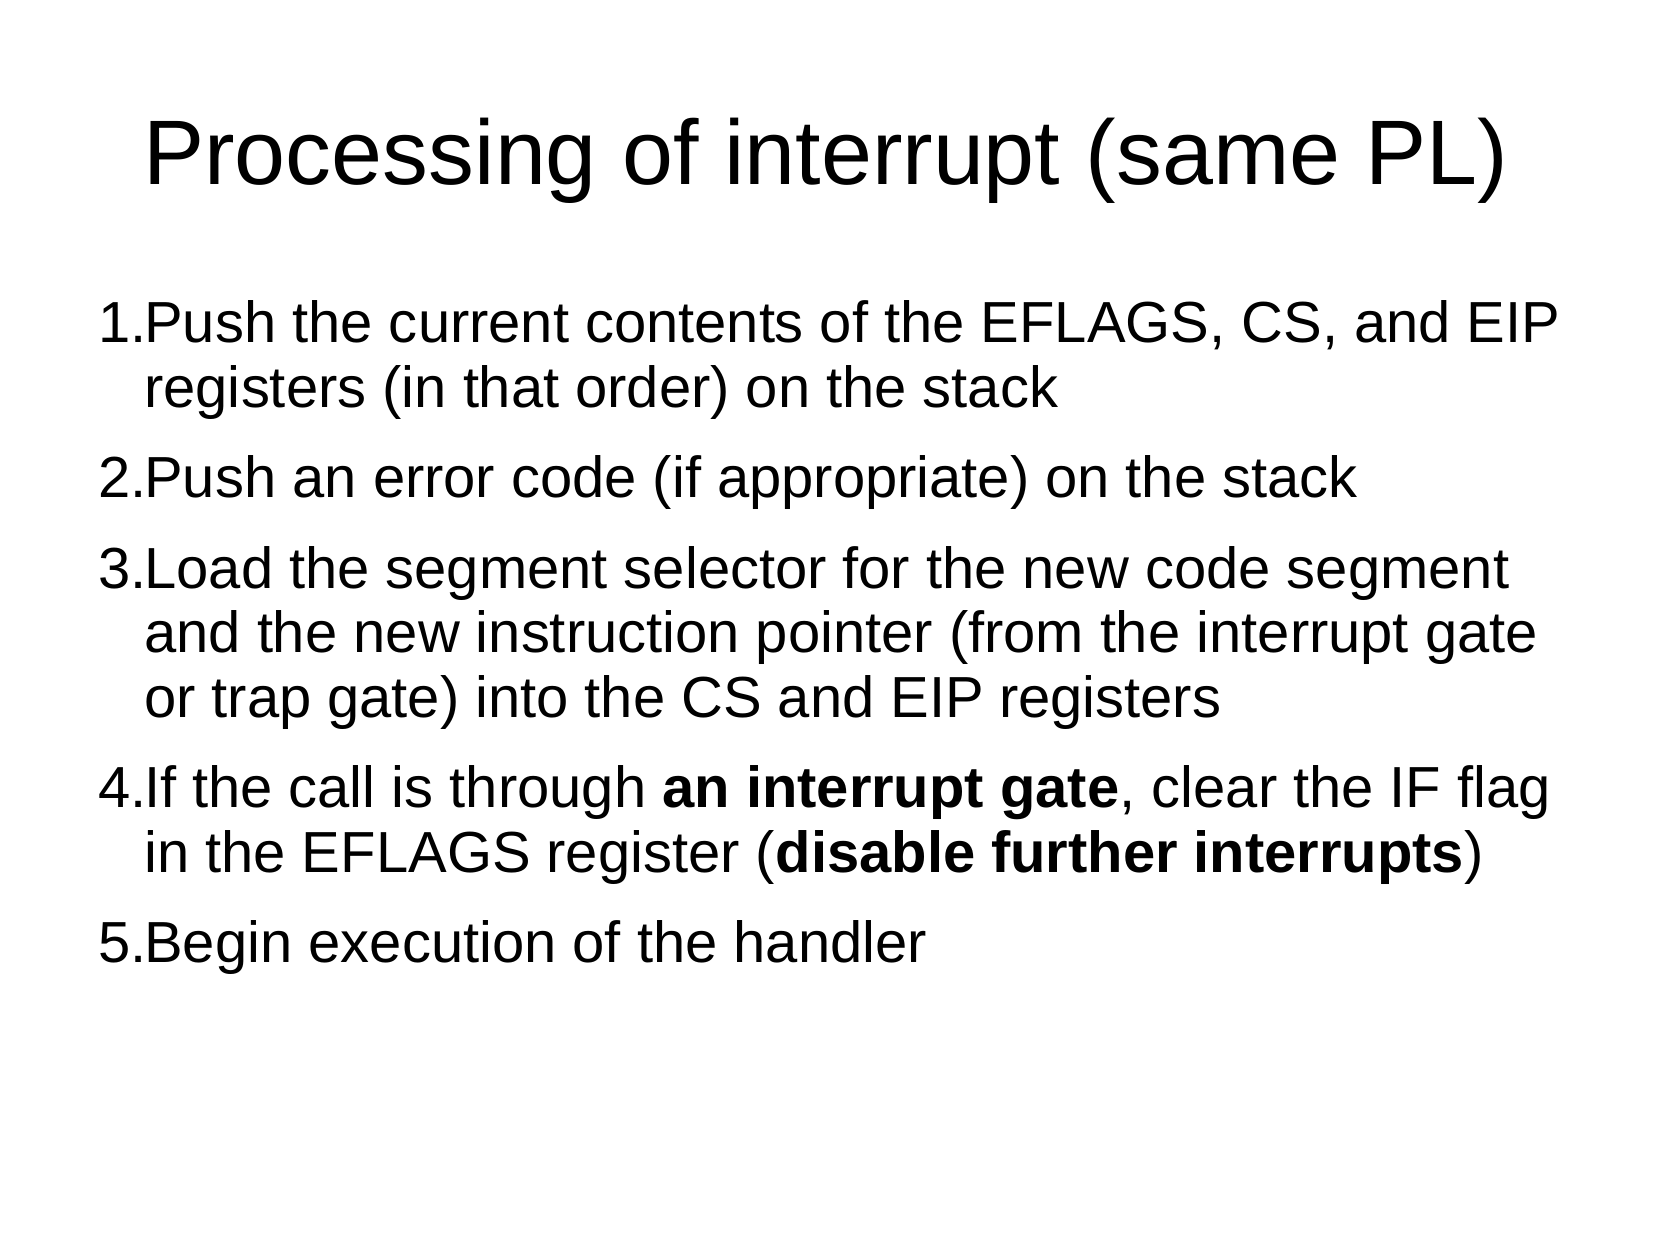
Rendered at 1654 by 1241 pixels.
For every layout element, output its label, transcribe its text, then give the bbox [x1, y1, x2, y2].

list Push the current contents of the EFLAGS, CS, and EIP registers (in that order) on the stack Push an error code (if appropriate) on the stack Load the segment selector for the new code segment and the new instruction pointer (from the interrupt gate or trap gate) into the CS and EIP registers If the call is through an interrupt gate, clear the IF flag in the EFLAGS register (disable further interrupts) Begin execution of the handler [82, 290, 1571, 1010]
title Processing of interrupt (same PL) [82, 49, 1571, 257]
